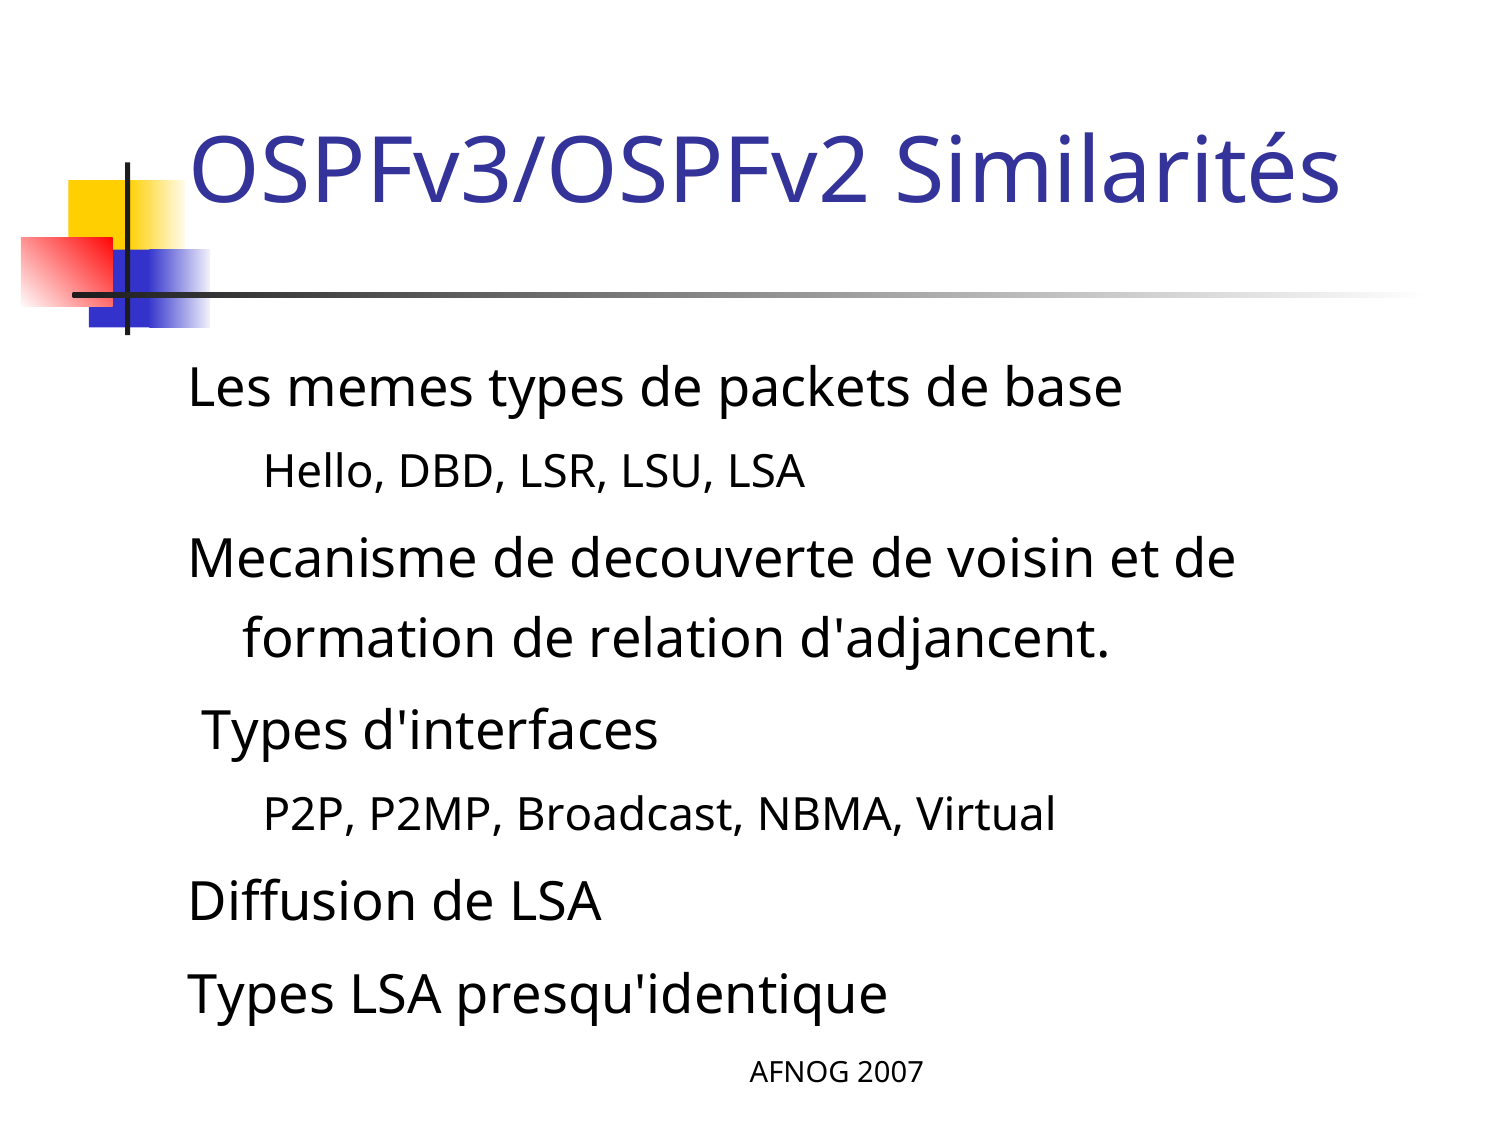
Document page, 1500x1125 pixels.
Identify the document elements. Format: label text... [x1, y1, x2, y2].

title OSPFv3/OSPFv2 Similarités [188, 35, 1468, 276]
list Les memes types de packets de base Hello, DBD, LSR, LSU, LSA Mecanisme de decouverte de voisin et de formation de relation d'adjancent. Types d'interfaces P2P, P2MP, Broadcast, NBMA, Virtual Diffusion de LSA Types LSA presqu'identique [187, 343, 1425, 956]
